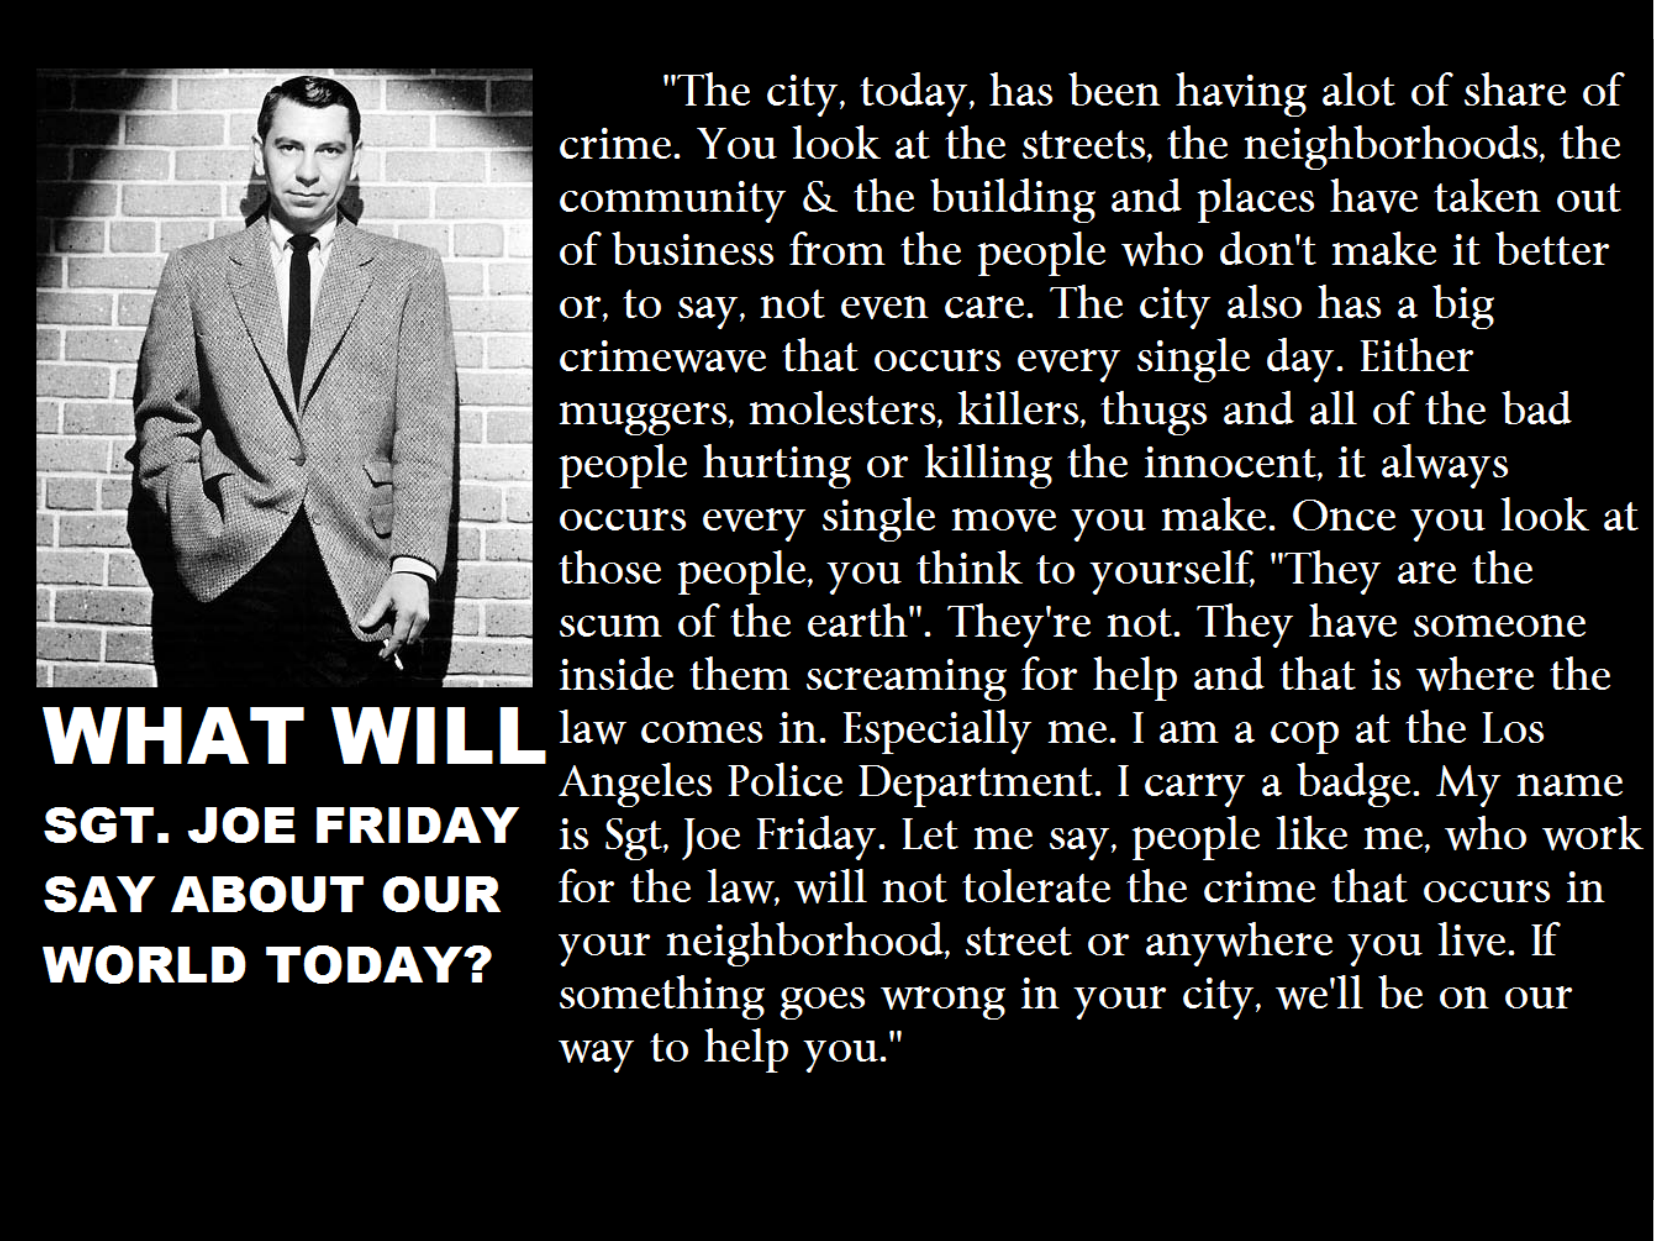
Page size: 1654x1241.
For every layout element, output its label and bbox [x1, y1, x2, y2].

picture [2, 39, 1654, 1200]
text_box [0, 0, 1654, 1241]
